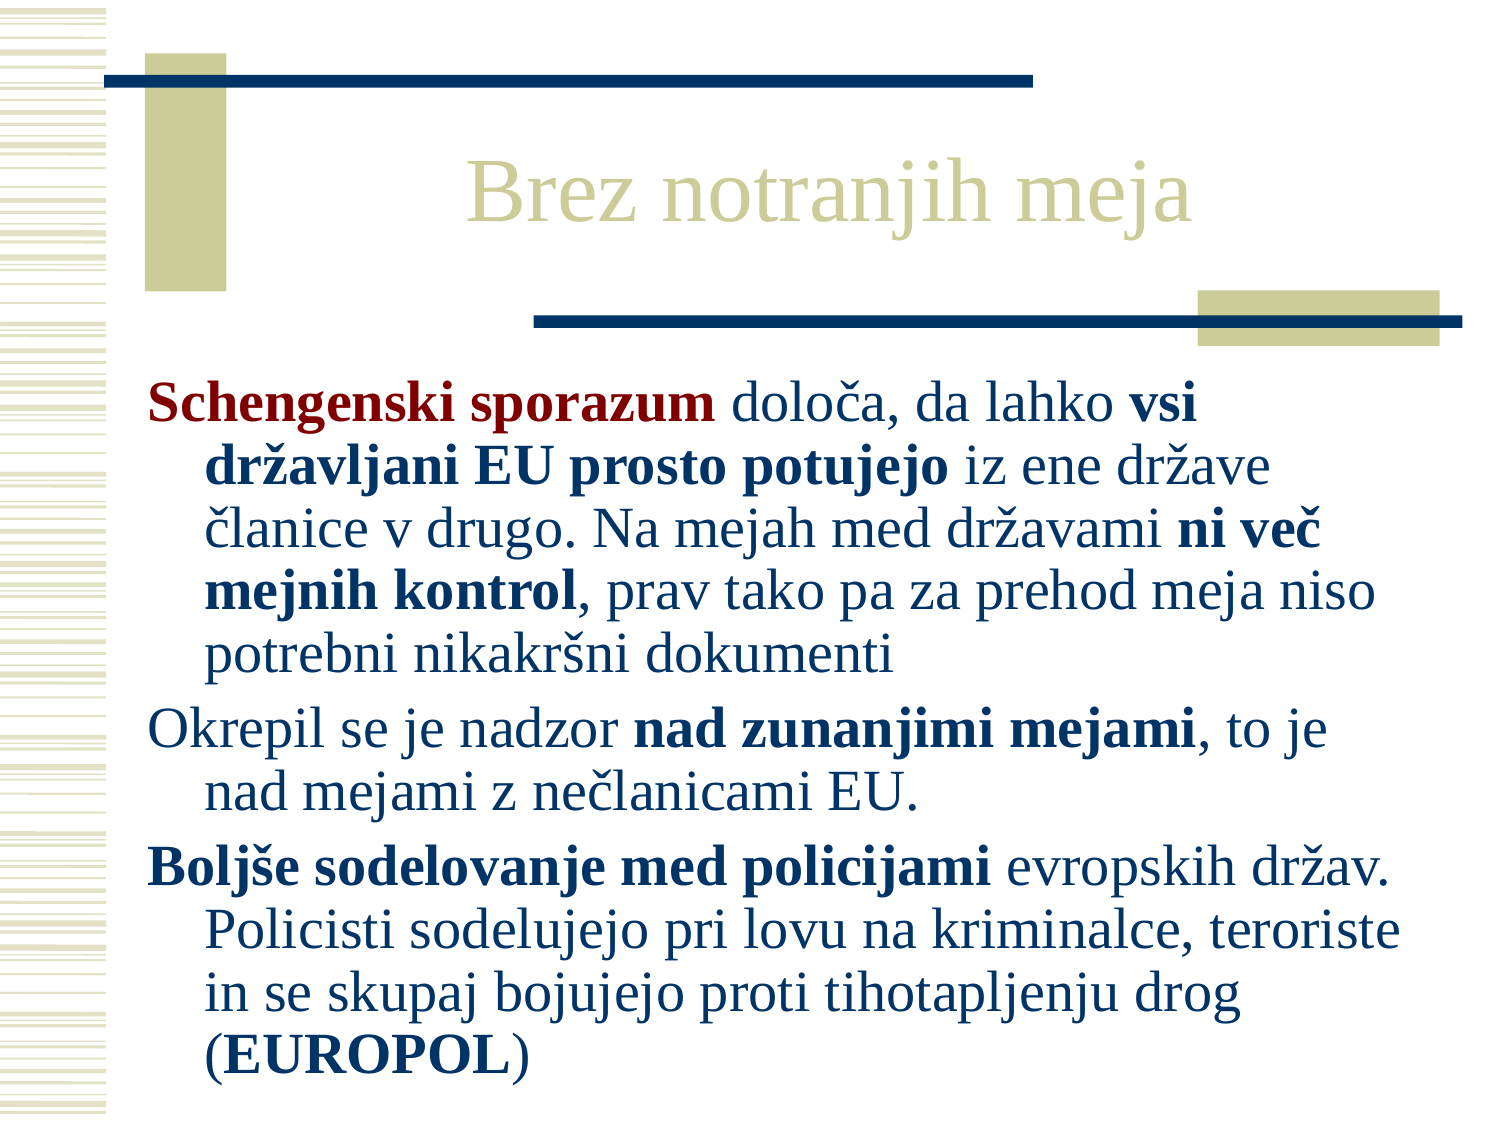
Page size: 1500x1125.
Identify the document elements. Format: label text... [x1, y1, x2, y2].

title Brez notranjih meja [225, 99, 1436, 288]
list Schengenski sporazum določa, da lahko vsi državljani EU prosto potujejo iz ene države članice v drugo. Na mejah med državami ni več mejnih kontrol, prav tako pa za prehod meja niso potrebni nikakršni dokumenti Okrepil se je nadzor nad zunanjimi mejami, to je nad mejami z nečlanicami EU. Boljše sodelovanje med policijami evropskih držav. Policisti sodelujejo pri lovu na kriminalce, teroriste in se skupaj bojujejo proti tihotapljenju drog (EUROPOL) [132, 363, 1439, 1000]
